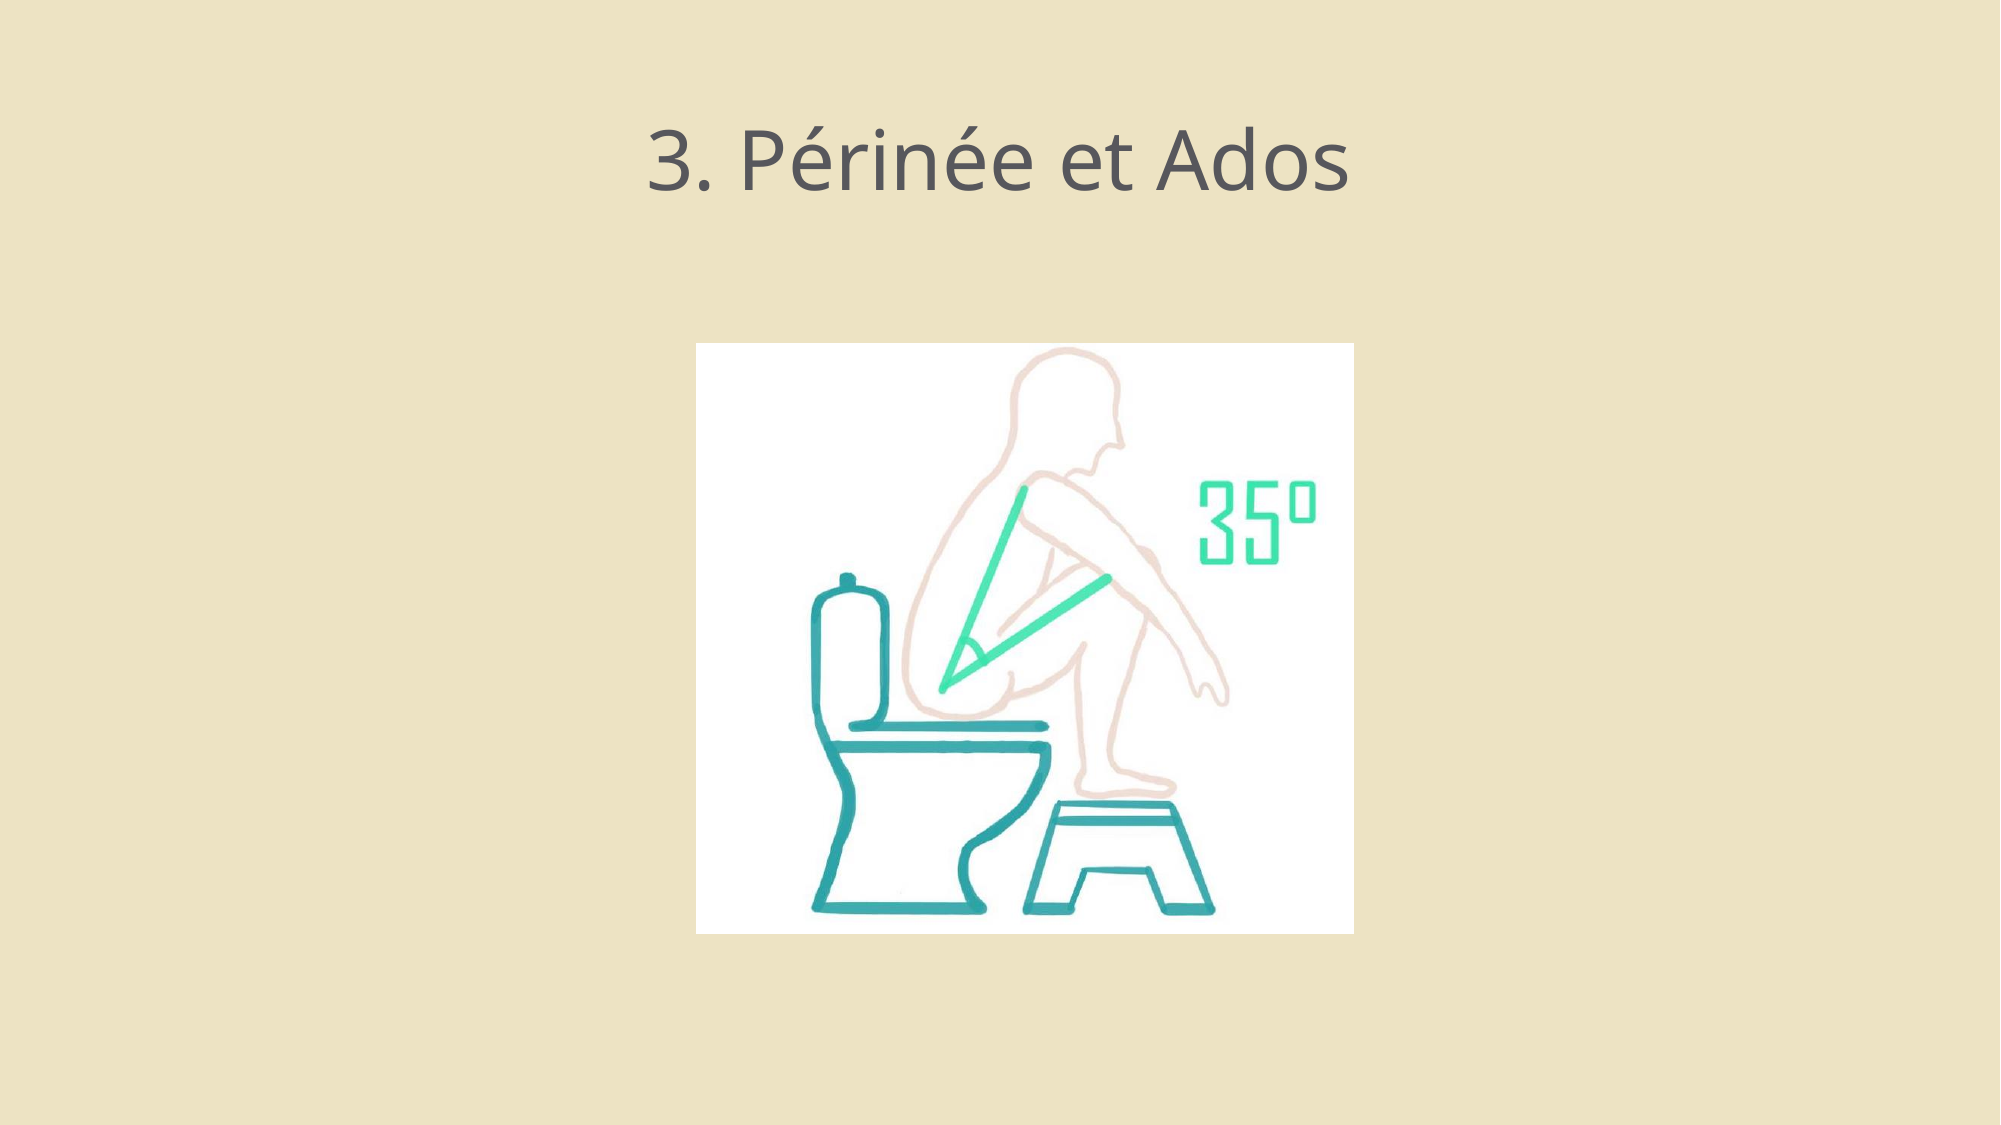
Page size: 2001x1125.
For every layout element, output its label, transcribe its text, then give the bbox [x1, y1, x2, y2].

picture [696, 343, 1354, 934]
title 3. Périnée et Ados [149, 99, 1849, 260]
